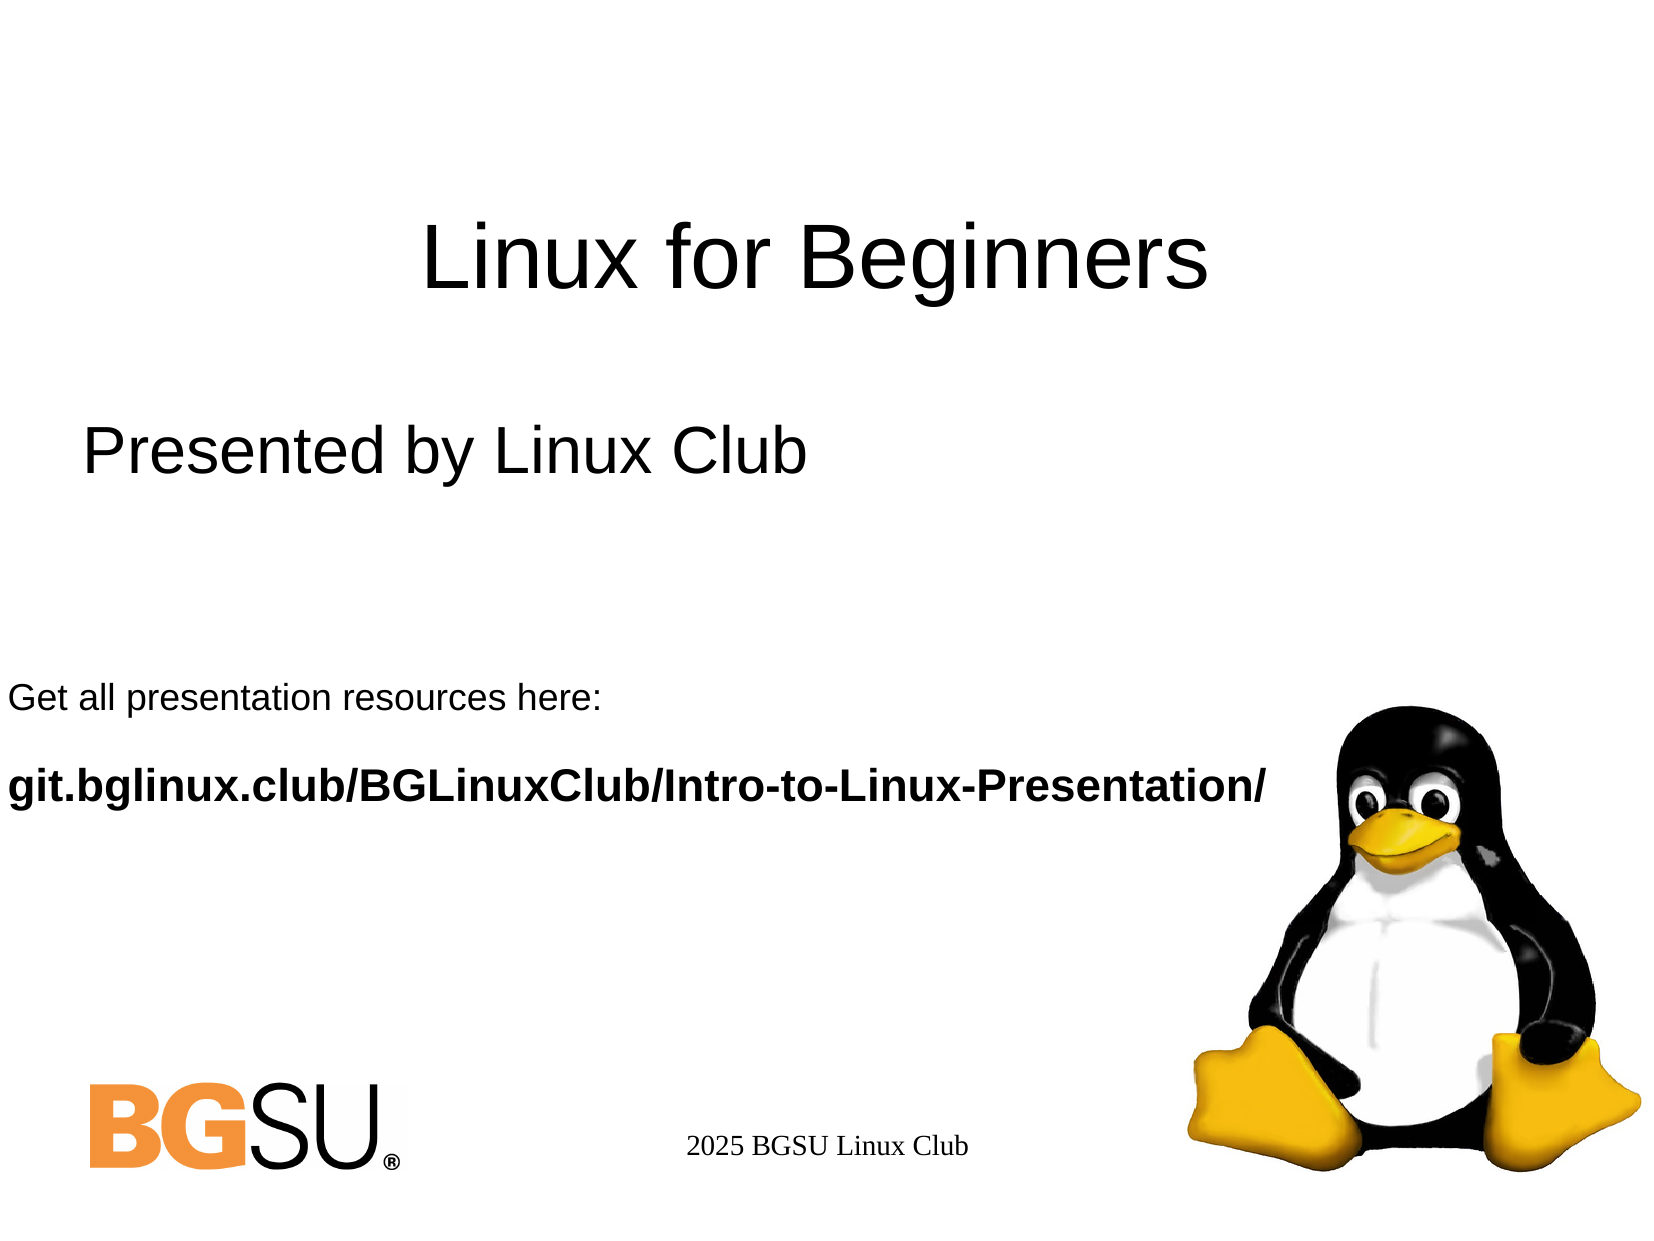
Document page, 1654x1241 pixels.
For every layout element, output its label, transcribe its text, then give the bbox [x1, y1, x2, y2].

picture [90, 1082, 409, 1170]
picture [1178, 696, 1654, 1183]
text_box Get all presentation resources here: git.bglinux.club/BGLinuxClub/Intro-to-Linux-Presentation/ [0, 668, 1397, 829]
text_box Presented by Linux Club [82, 300, 1571, 601]
footer 2025 BGSU Linux Club [565, 1129, 1090, 1216]
title Linux for Beginners [71, 152, 1561, 361]
